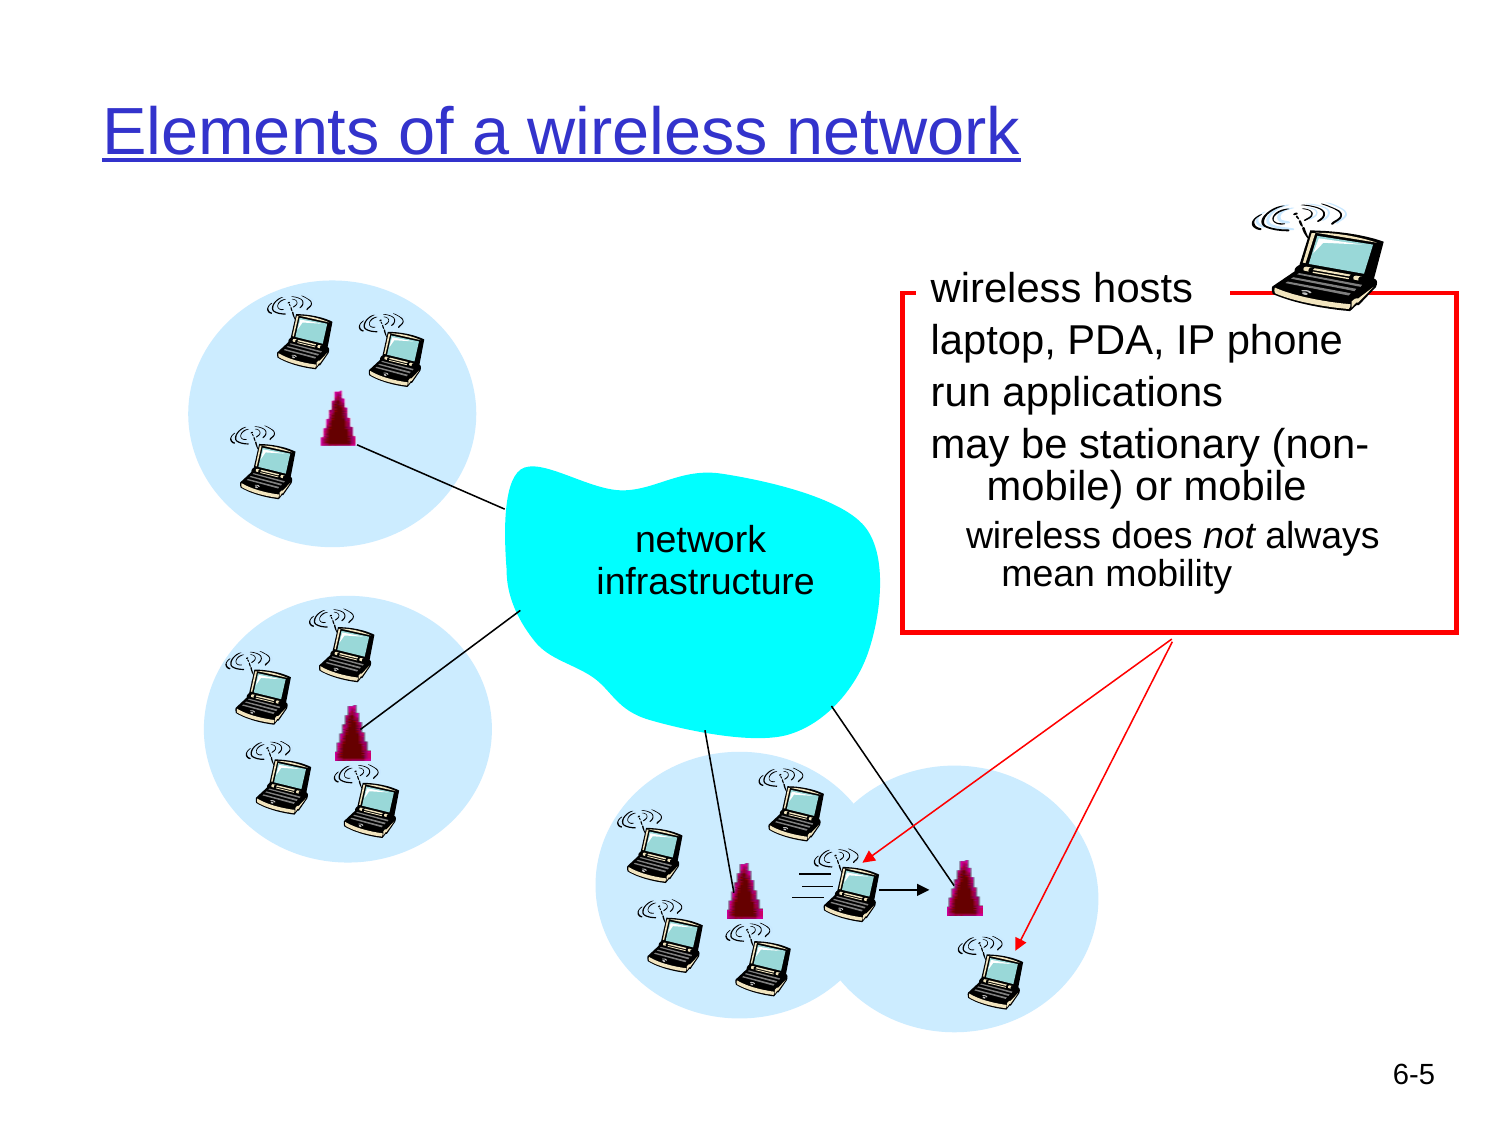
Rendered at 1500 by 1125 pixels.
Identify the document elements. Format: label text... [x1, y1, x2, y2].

text_box network infrastructure [581, 510, 830, 611]
text_box [188, 280, 477, 548]
picture [637, 897, 703, 973]
picture [758, 766, 824, 842]
text_box [203, 595, 492, 863]
picture [266, 294, 333, 370]
picture [229, 424, 296, 500]
text_box wireless hosts laptop, PDA, IP phone run applications may be stationary (non-mobile) or mobile wireless does not always mean mobility [915, 260, 1459, 685]
picture [333, 762, 400, 838]
picture [616, 808, 683, 884]
picture [725, 921, 791, 997]
picture [1251, 201, 1384, 312]
picture [335, 705, 371, 761]
picture [947, 860, 983, 916]
text_box [885, 765, 989, 824]
text_box [595, 751, 1099, 1033]
picture [358, 311, 425, 387]
picture [957, 934, 1024, 1010]
picture [813, 847, 880, 923]
picture [245, 739, 312, 815]
title Elements of a wireless network [87, 37, 1363, 225]
picture [308, 607, 375, 683]
picture [727, 863, 763, 920]
picture [225, 649, 291, 725]
text_box [505, 466, 881, 739]
picture [320, 390, 356, 446]
